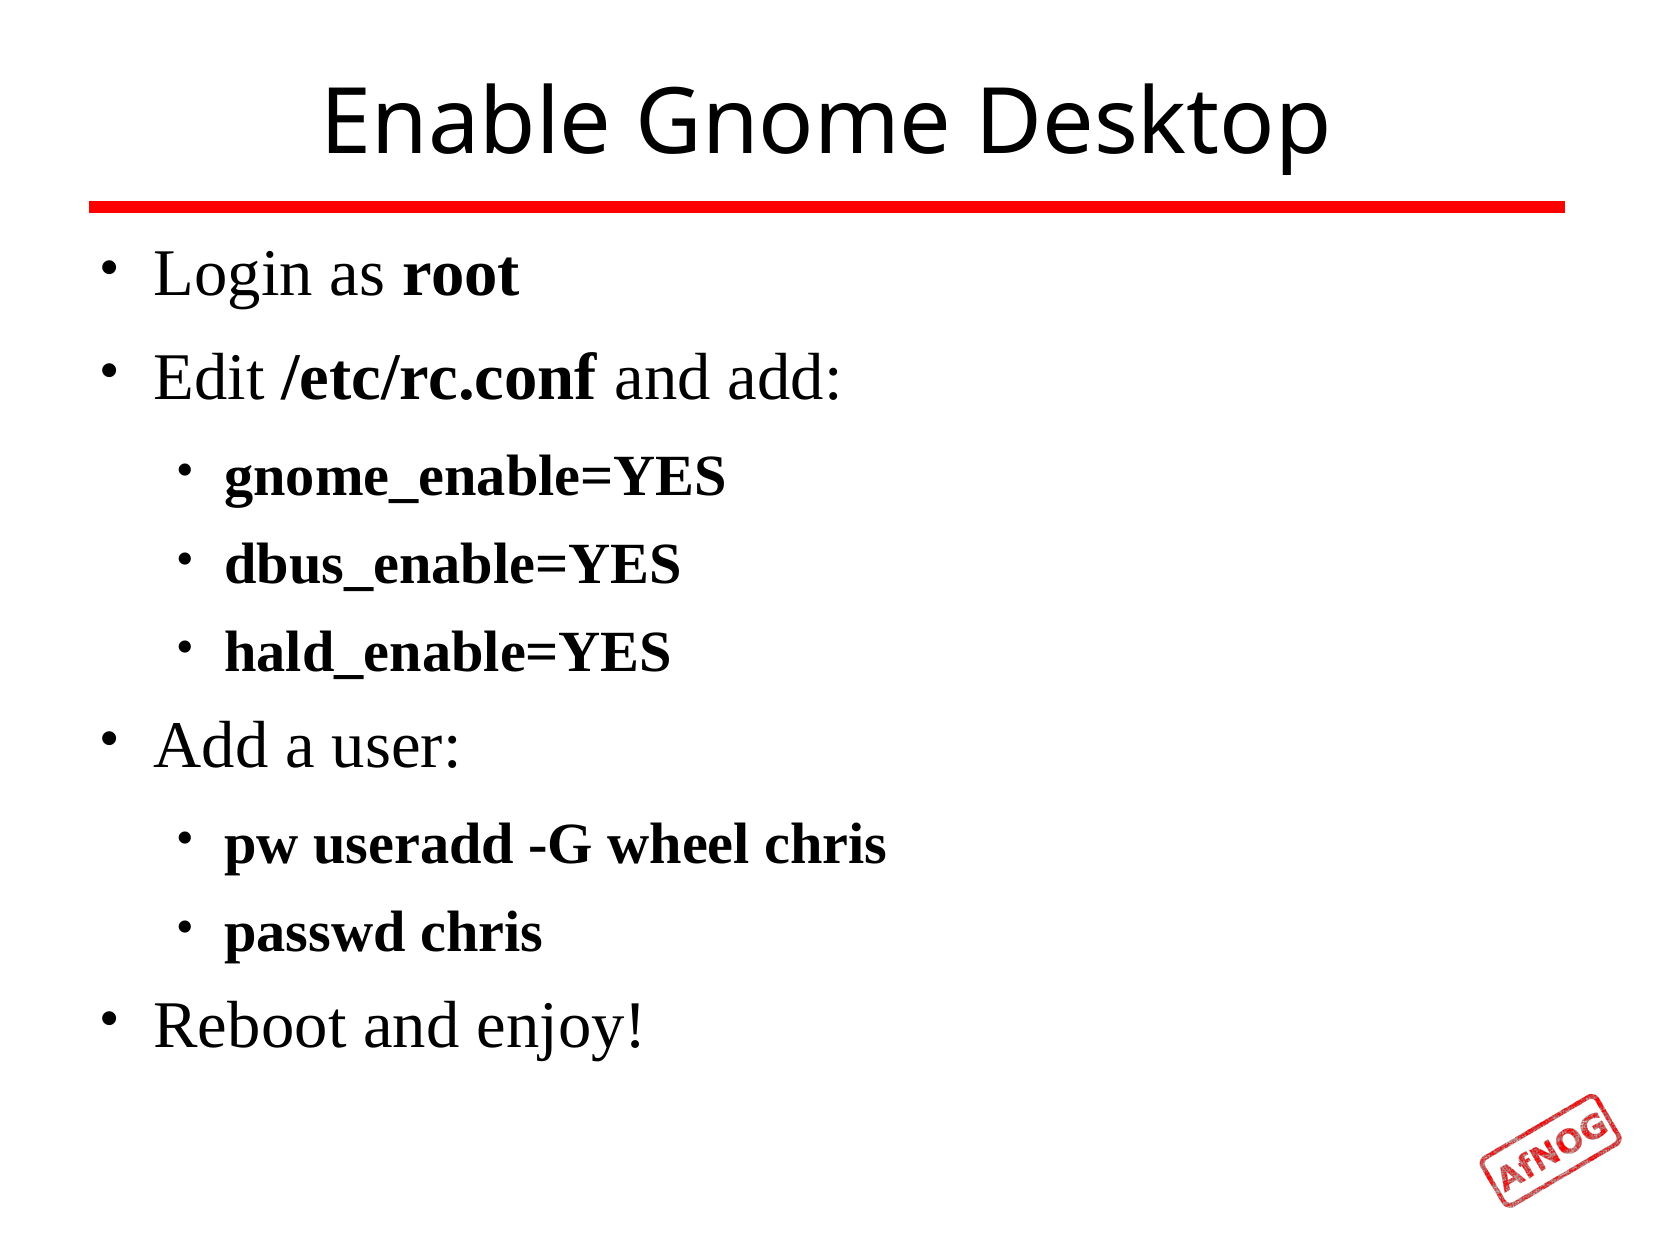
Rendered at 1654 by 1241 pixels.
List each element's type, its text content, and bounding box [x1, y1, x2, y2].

picture [1476, 1090, 1625, 1211]
list Login as root Edit /etc/rc.conf and add: gnome_enable=YES dbus_enable=YES hald_enable=YES Add a user: pw useradd -G wheel chris passwd chris Reboot and enjoy! [82, 236, 1571, 1123]
title Enable Gnome Desktop [88, 29, 1565, 207]
